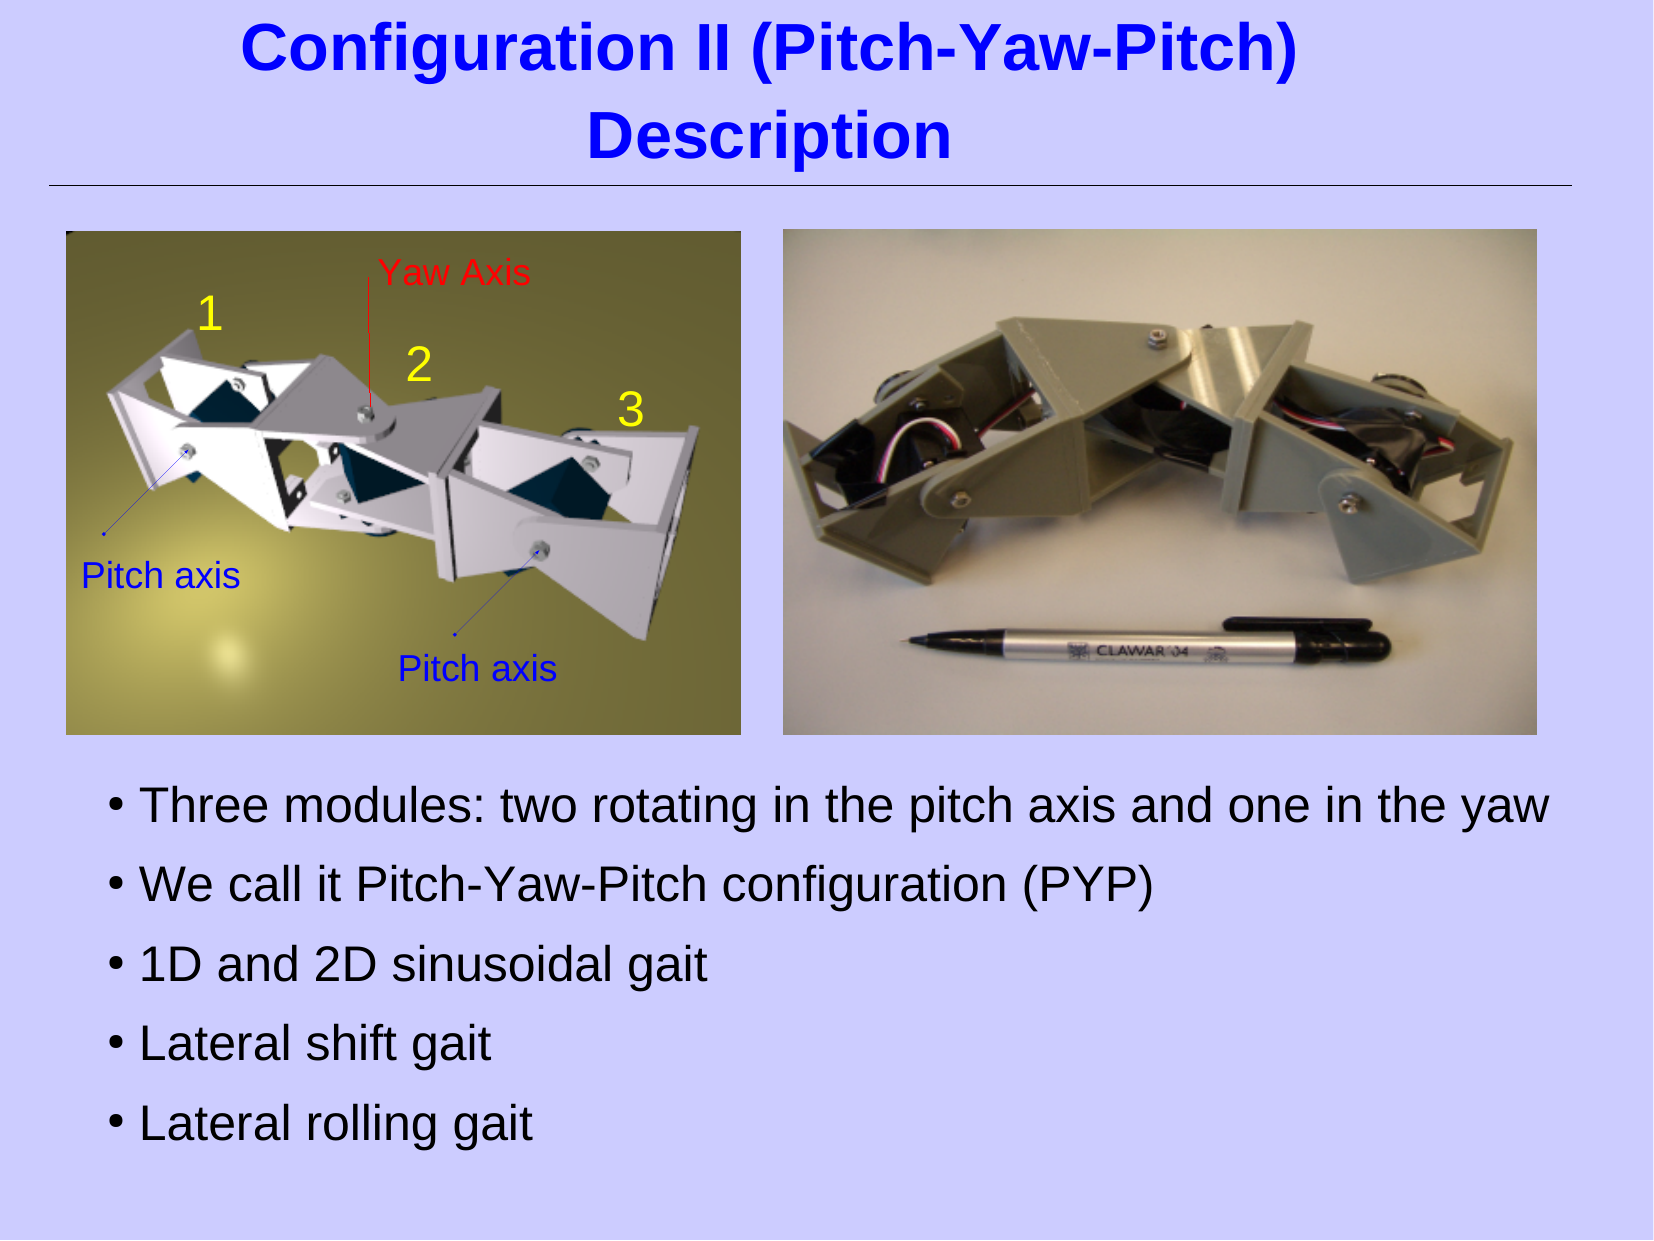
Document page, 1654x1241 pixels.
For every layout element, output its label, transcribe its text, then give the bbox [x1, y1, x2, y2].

title Configuration II (Pitch-Yaw-Pitch) Description [132, 0, 1408, 181]
text_box 2 [405, 336, 434, 399]
text_box Pitch axis [80, 554, 242, 602]
text_box Yaw Axis [377, 251, 531, 299]
text_box Pitch axis [397, 647, 558, 694]
text_box 3 [617, 381, 646, 445]
picture [66, 231, 741, 735]
picture [783, 229, 1537, 735]
text_box 1 [196, 284, 224, 348]
text_box Three modules: two rotating in the pitch axis and one in the yaw We call it Pitch-Yaw-Pitch configuration (PYP) 1D and 2D sinusoidal gait Lateral shift gait Lateral rolling gait [107, 777, 1551, 1184]
